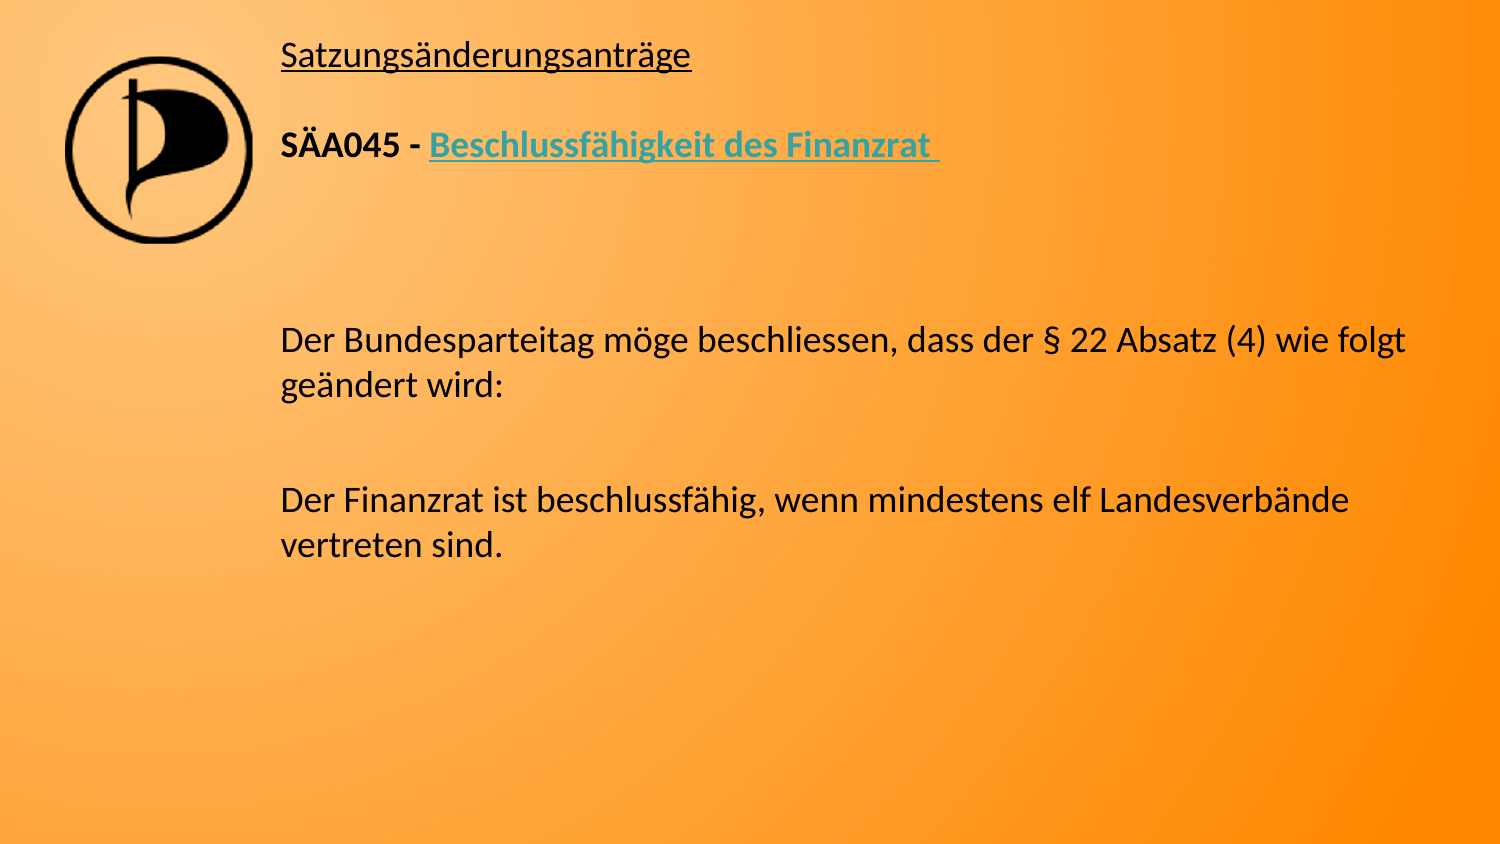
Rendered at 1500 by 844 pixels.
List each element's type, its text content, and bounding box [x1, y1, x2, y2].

text_box Satzungsänderungsanträge SÄA045 - Beschlussfähigkeit des Finanzrat Der Bundesparteitag möge beschliessen, dass der § 22 Absatz (4) wie folgt geändert wird: Der Finanzrat ist beschlussfähig, wenn mindestens elf Landesverbände vertreten sind. [265, 22, 1500, 835]
picture [0, 0, 1500, 844]
